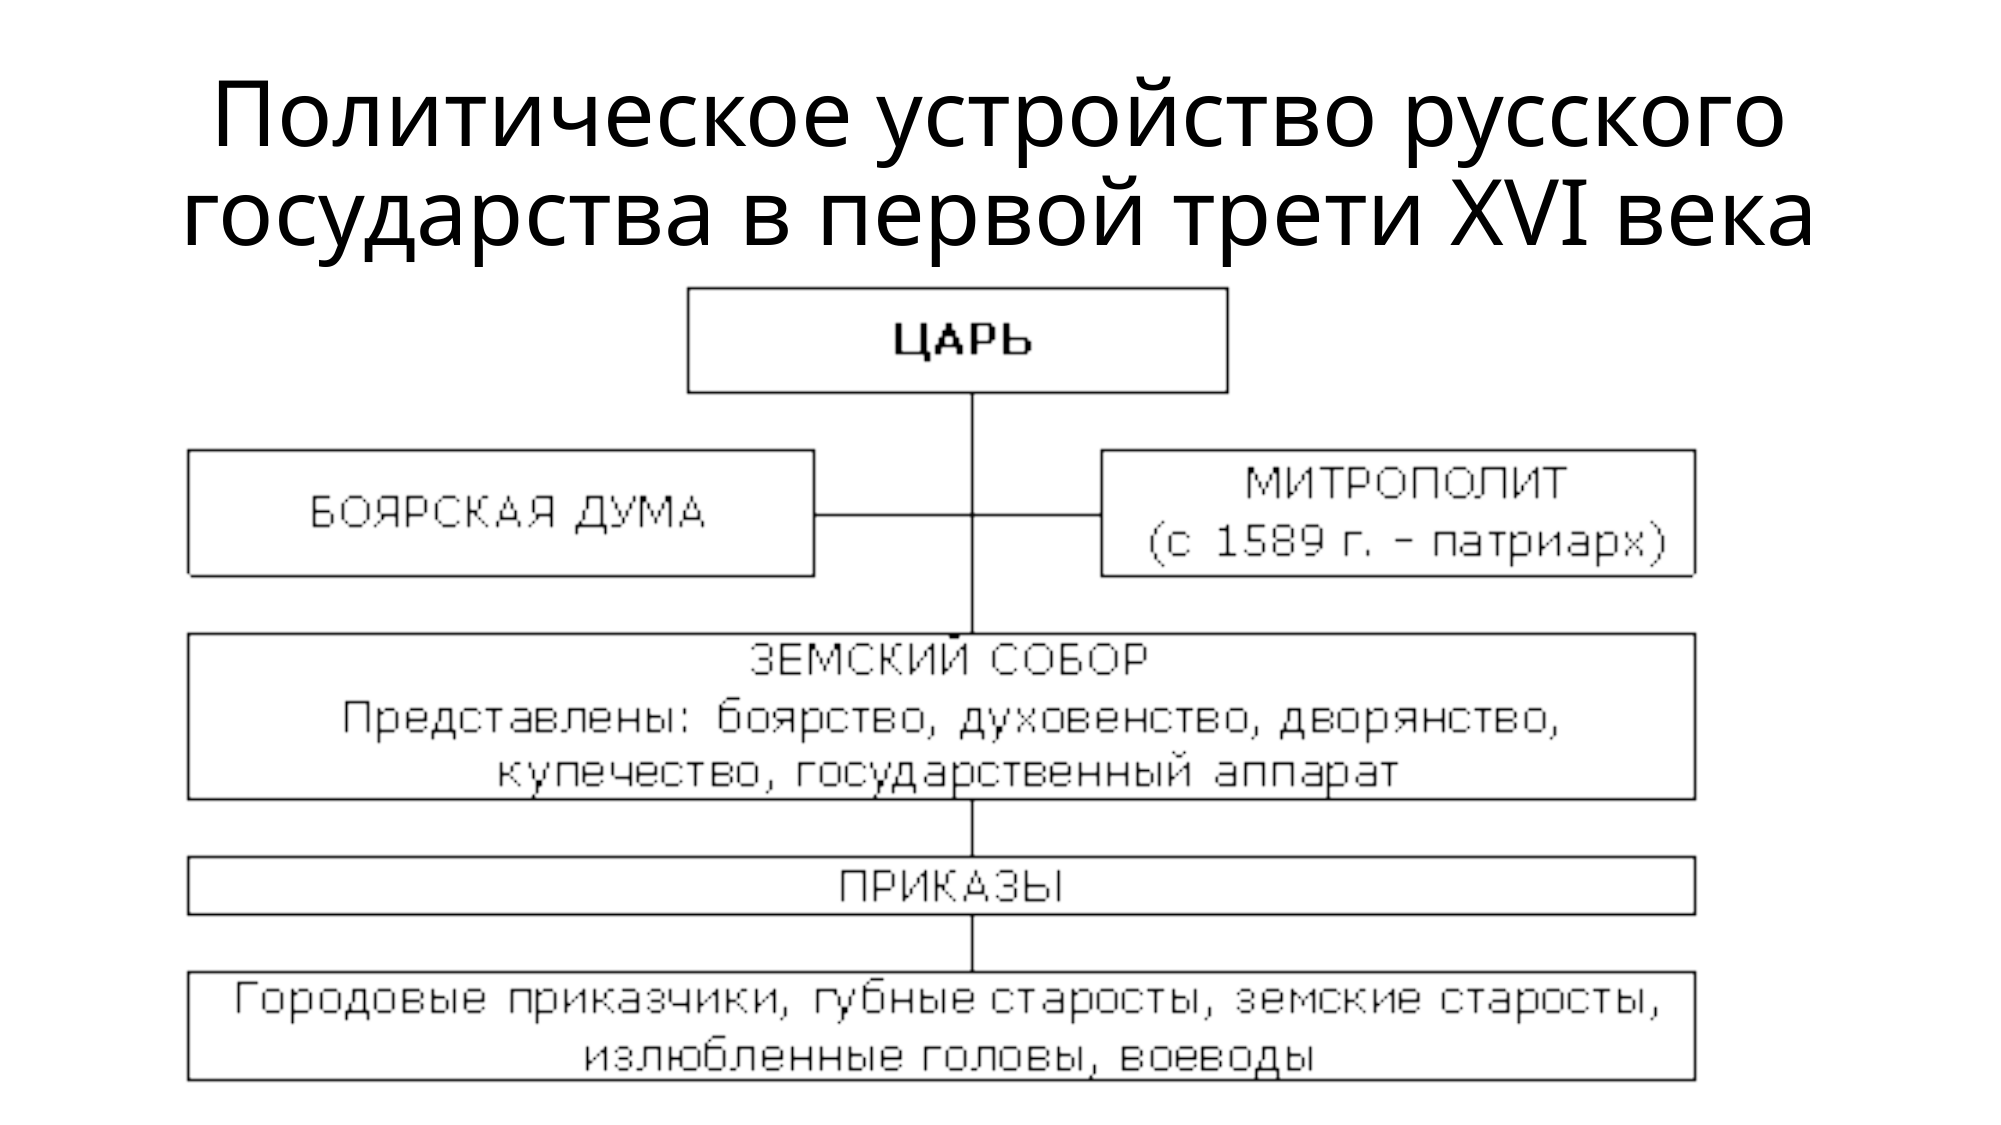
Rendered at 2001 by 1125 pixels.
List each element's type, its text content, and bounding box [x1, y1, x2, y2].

picture [177, 277, 1709, 1094]
title Политическое устройство русского государства в первой трети XVI века [137, 59, 1863, 278]
